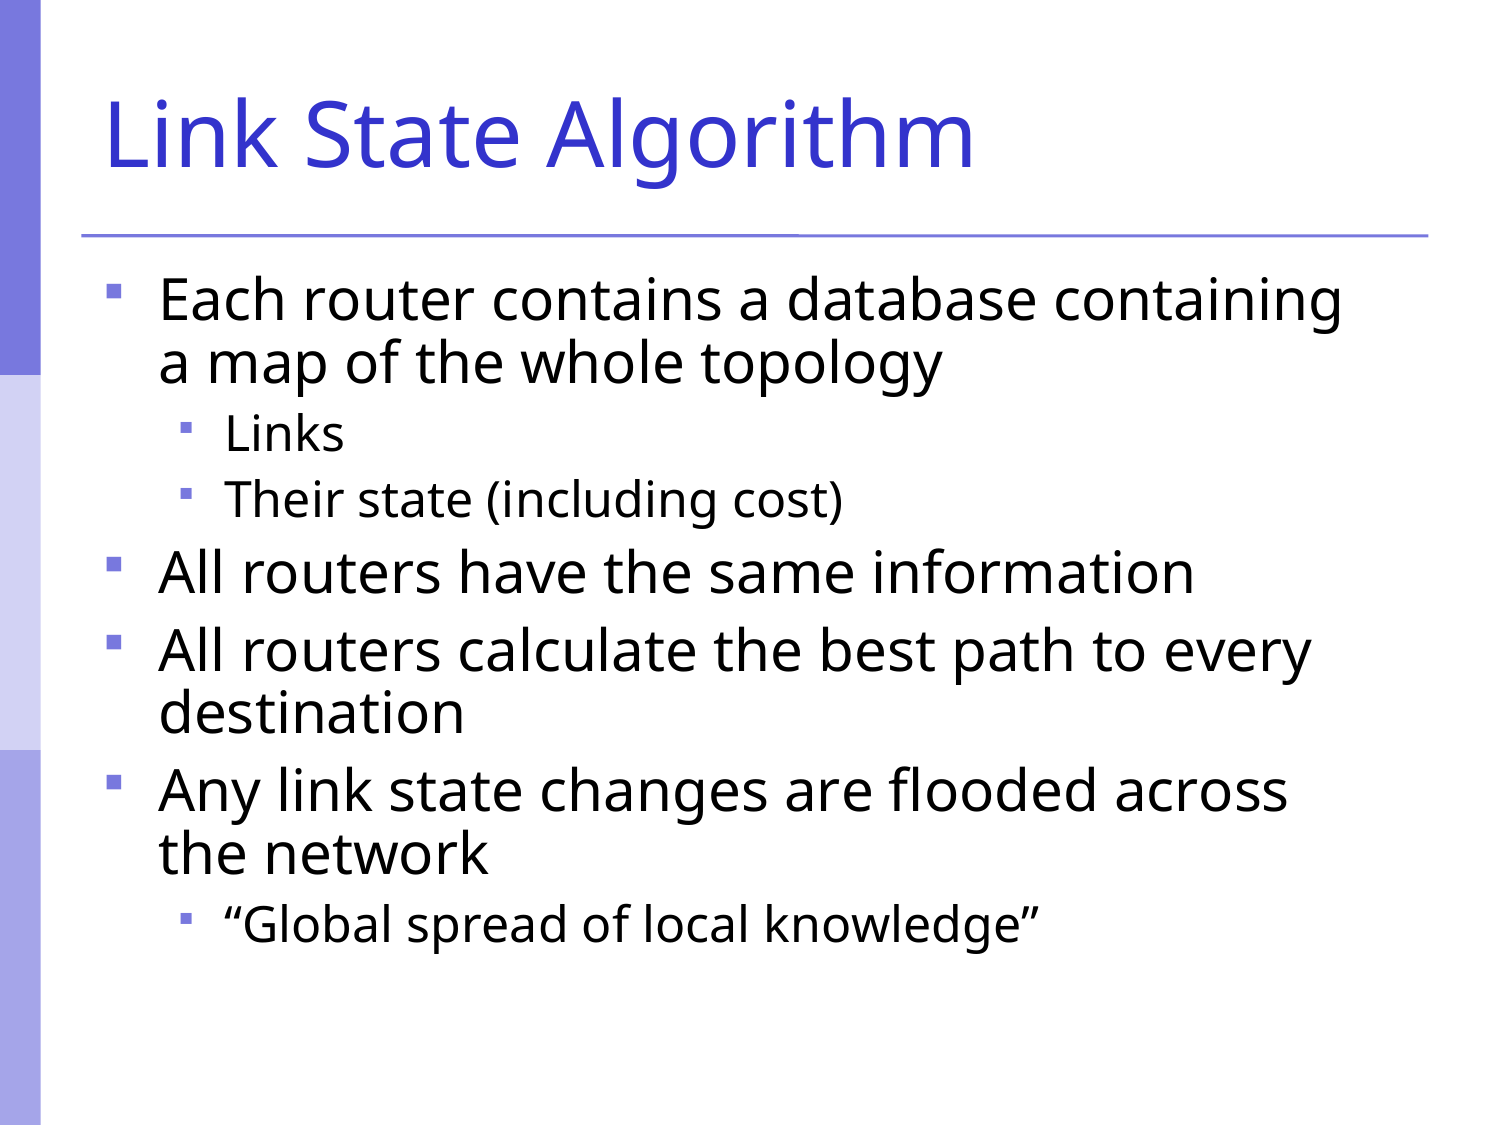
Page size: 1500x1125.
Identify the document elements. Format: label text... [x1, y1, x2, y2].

text_box Each router contains a database containing a map of the whole topology Links Their state (including cost) All routers have the same information All routers calculate the best path to every destination Any link state changes are flooded across the network “Global spread of local knowledge” [87, 262, 1363, 1026]
text_box Link State Algorithm [87, 37, 1363, 225]
